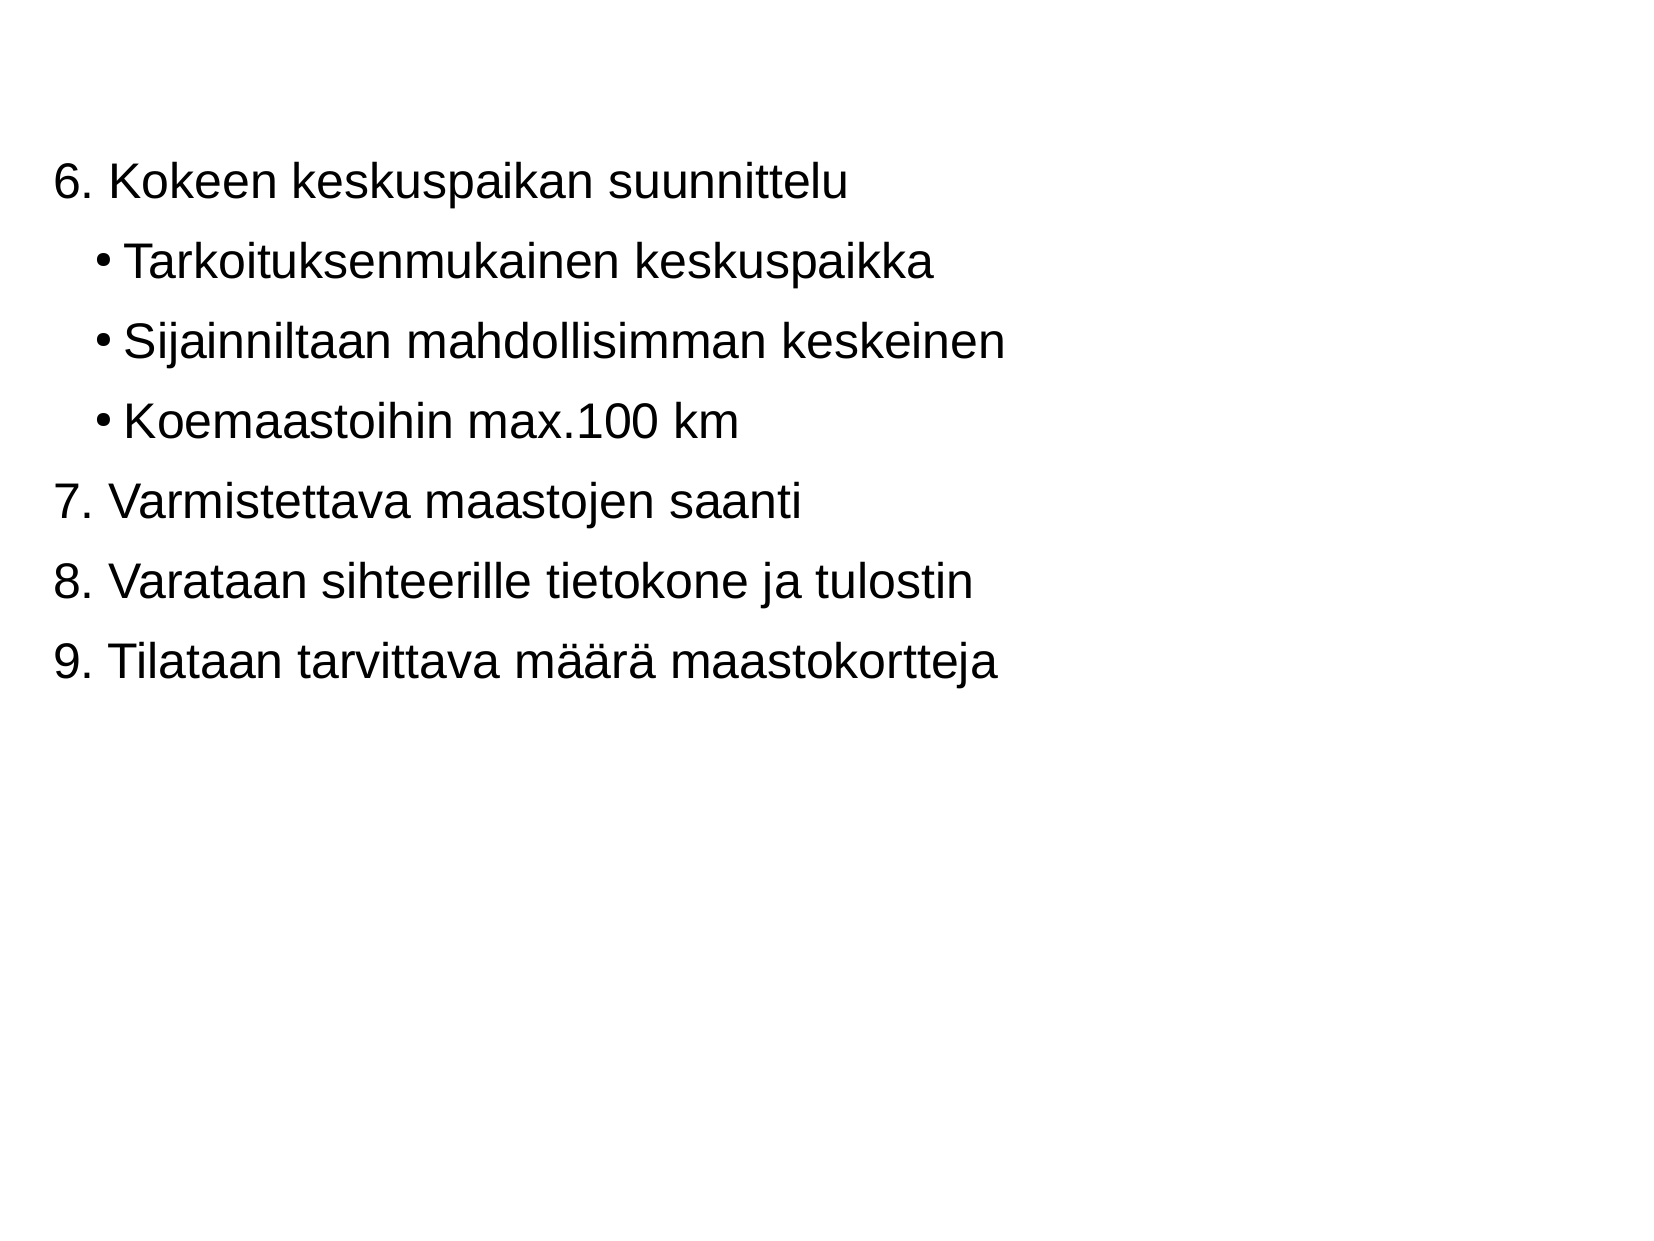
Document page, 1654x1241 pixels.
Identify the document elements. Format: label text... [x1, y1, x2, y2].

subtitle 6. Kokeen keskuspaikan suunnittelu Tarkoituksenmukainen keskuspaikka Sijainniltaan mahdollisimman keskeinen Koemaastoihin max.100 km 7. Varmistettava maastojen saanti 8. Varataan sihteerille tietokone ja tulostin 9. Tilataan tarvittava määrä maastokortteja [23, 153, 1506, 721]
